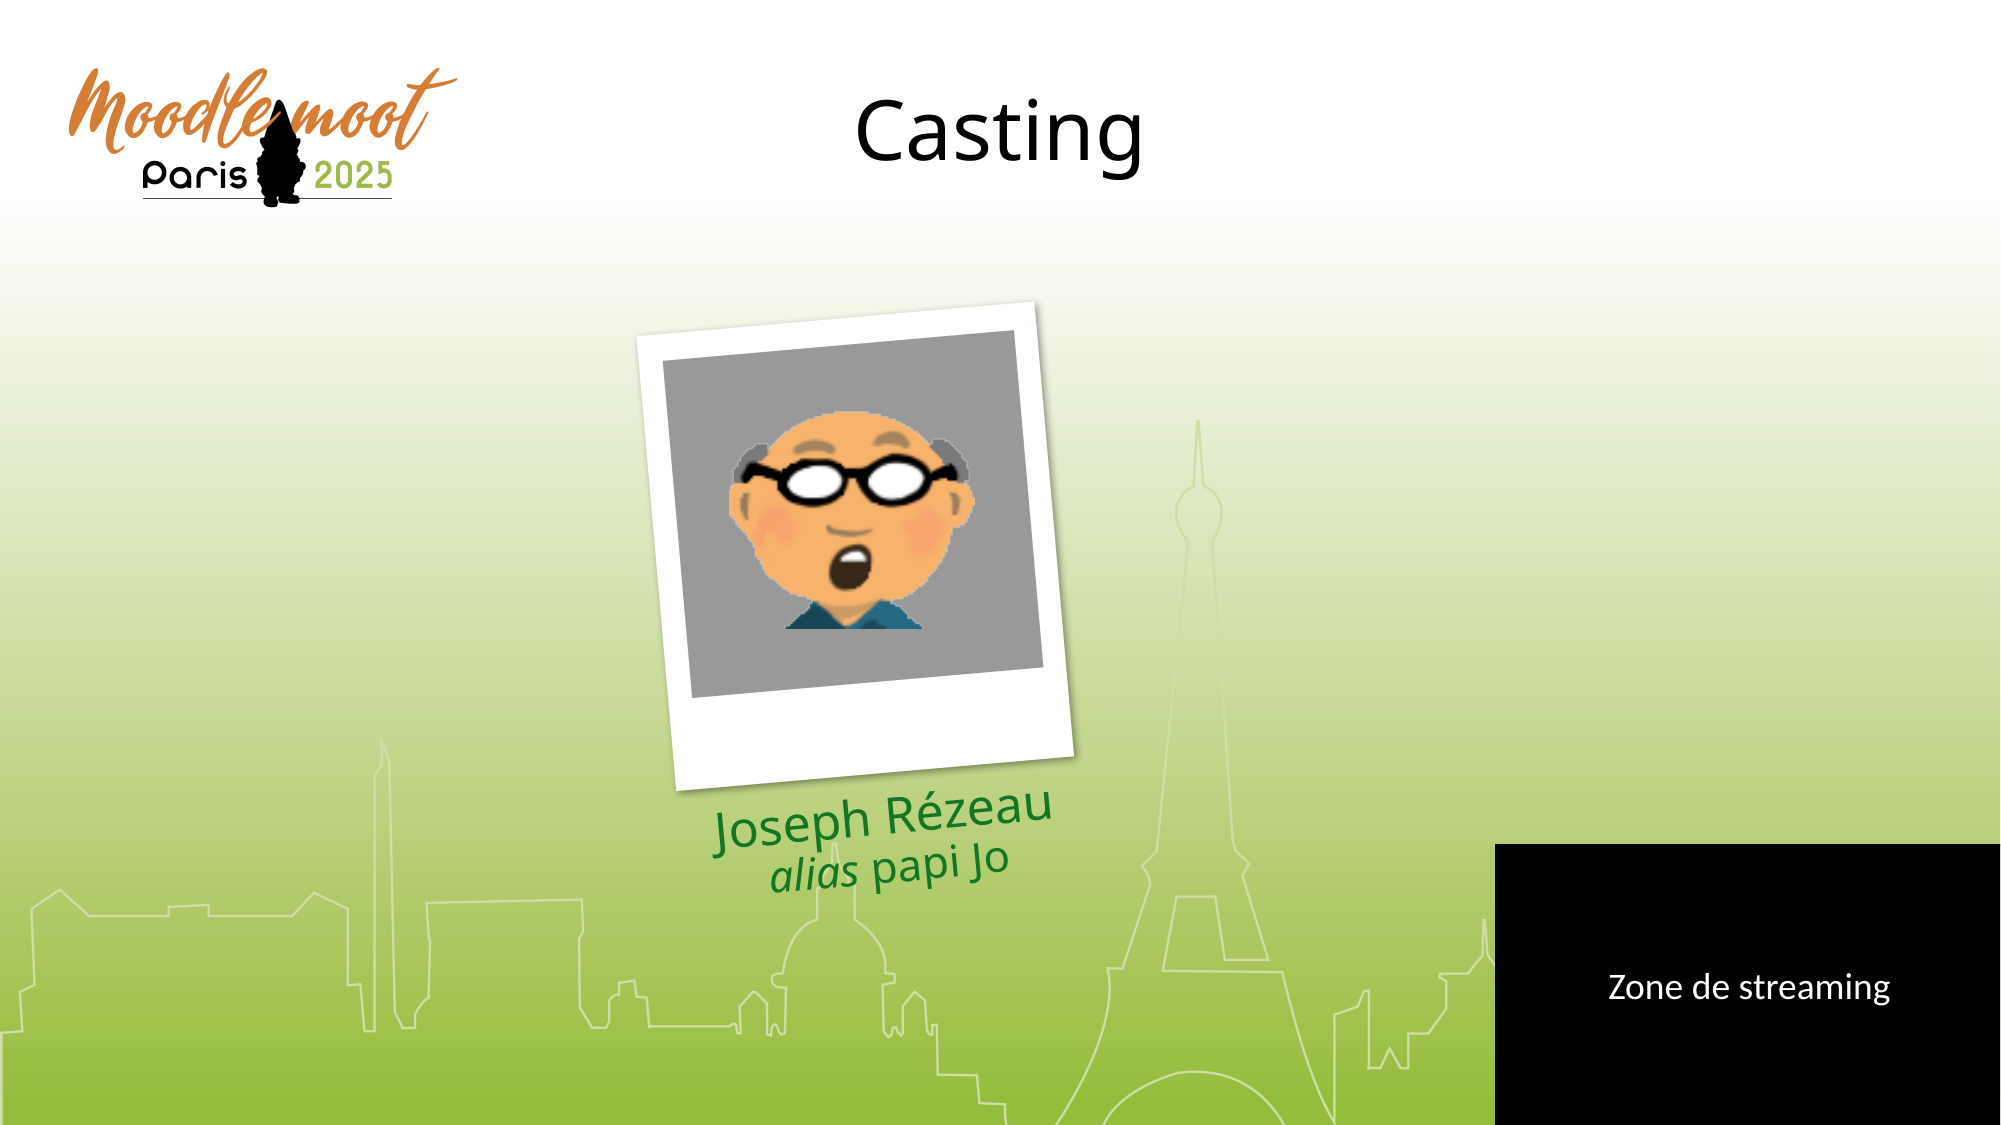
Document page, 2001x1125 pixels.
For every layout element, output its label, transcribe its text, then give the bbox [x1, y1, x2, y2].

picture [0, 0, 2001, 1125]
list Joseph Rézeau alias papi Jo [660, 773, 1114, 910]
